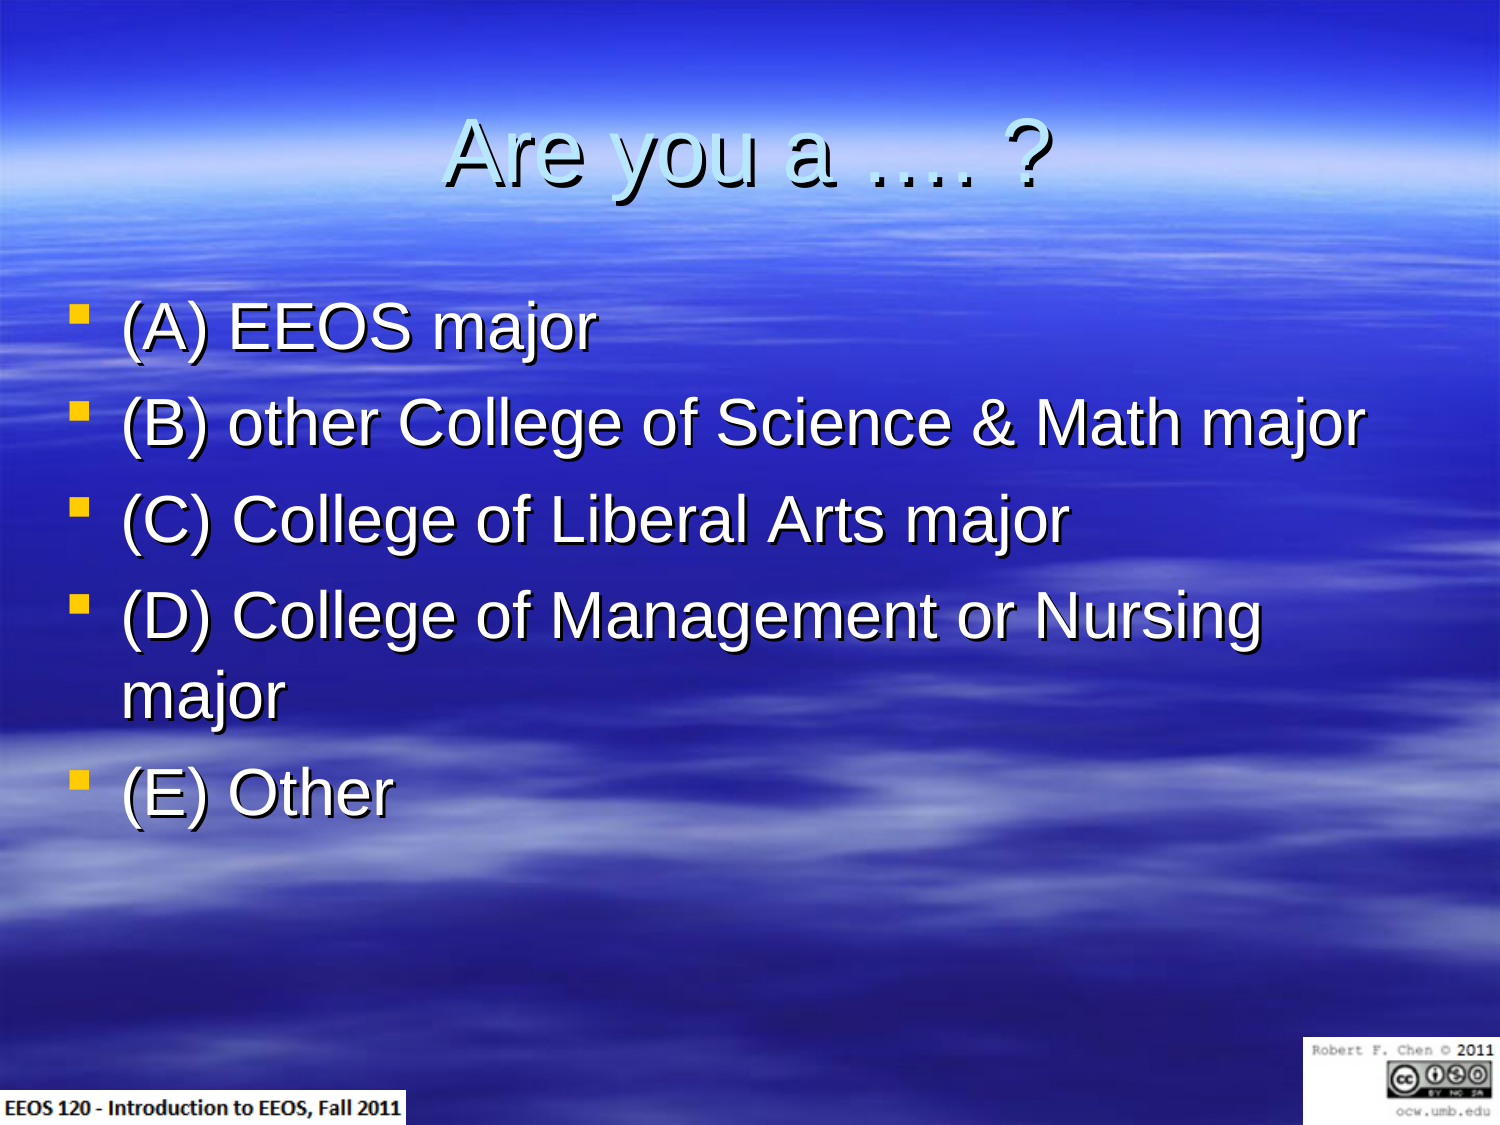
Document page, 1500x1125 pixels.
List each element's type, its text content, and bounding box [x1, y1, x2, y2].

title Are you a …. ? [49, 37, 1446, 255]
picture [0, 0, 1500, 1125]
list (A) EEOS major (B) other College of Science & Math major (C) College of Liberal Arts major (D) College of Management or Nursing major (E) Other [49, 274, 1451, 1001]
